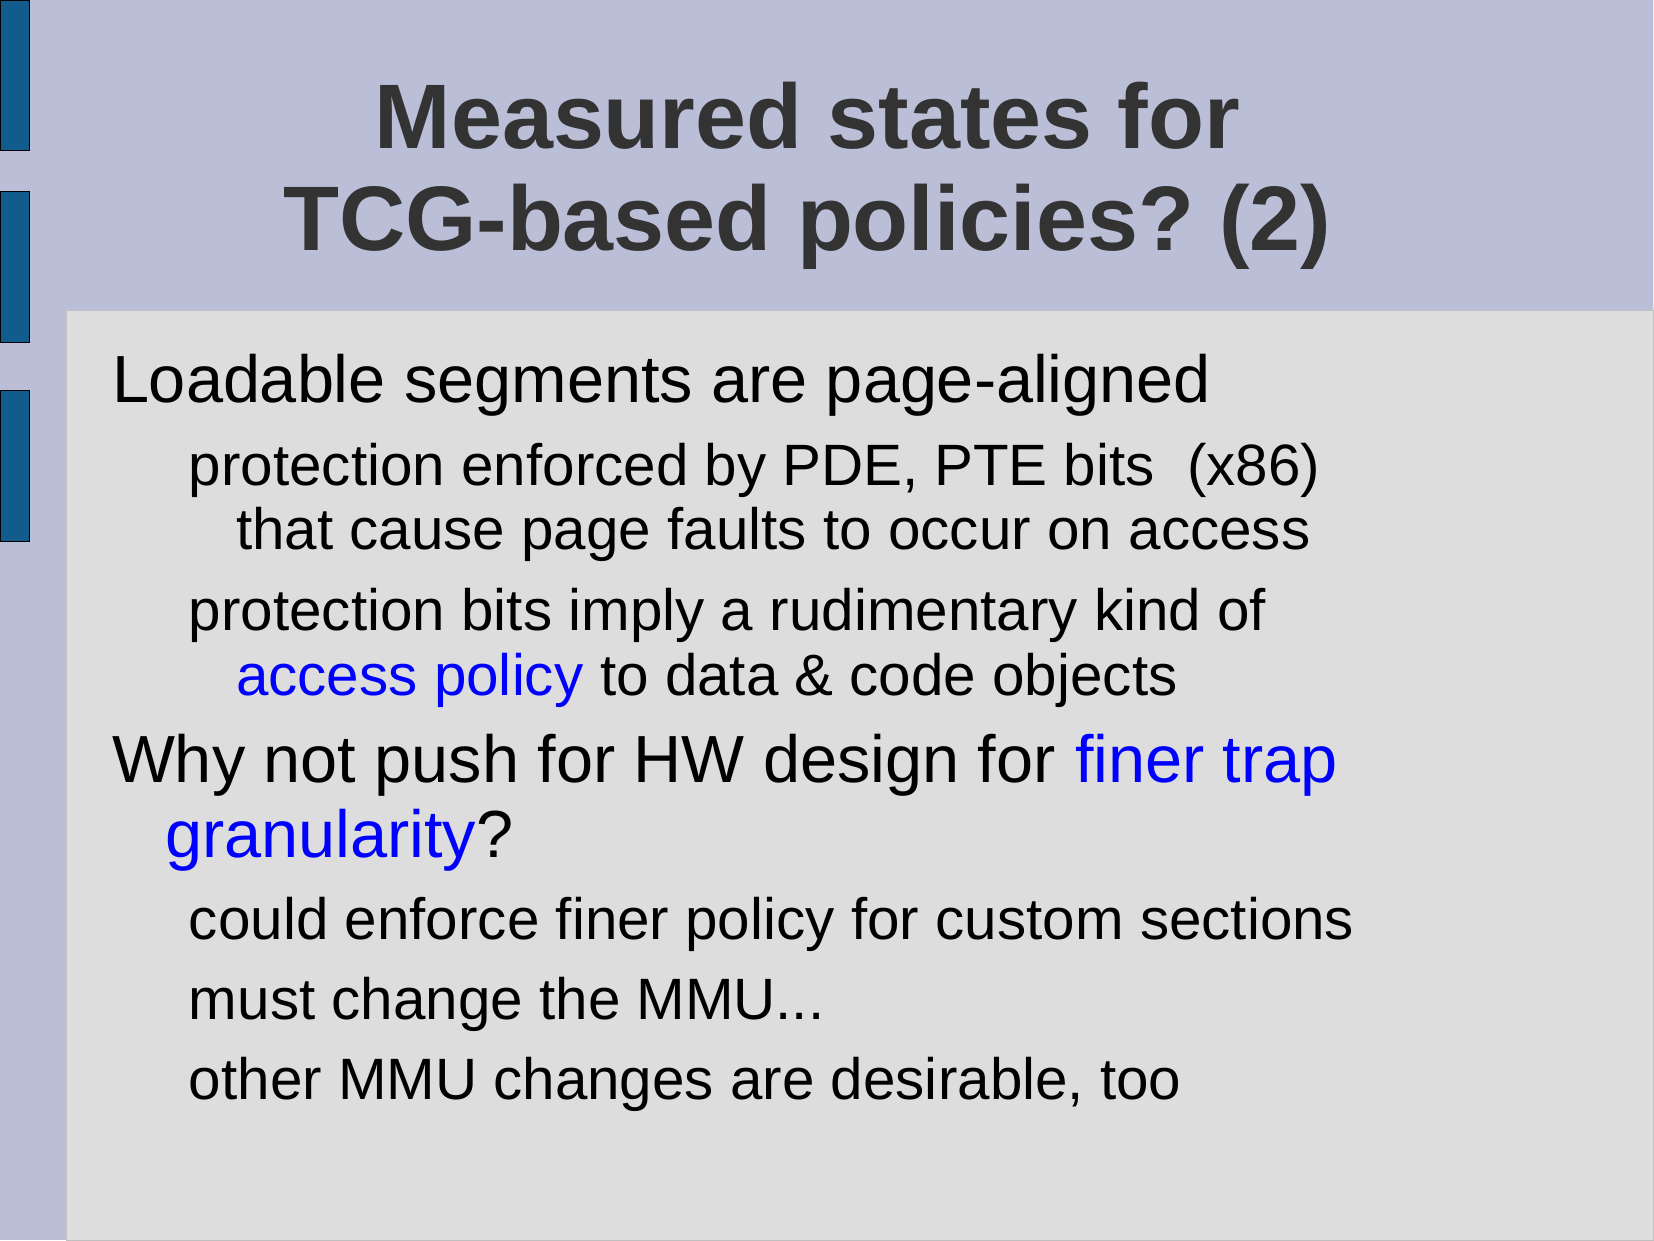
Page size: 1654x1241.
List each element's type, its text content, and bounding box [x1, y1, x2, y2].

title Measured states for TCG-based policies? (2) [114, 49, 1527, 286]
list Loadable segments are page-aligned protection enforced by PDE, PTE bits (x86) that cause page faults to occur on access protection bits imply a rudimentary kind of access policy to data & code objects Why not push for HW design for finer trap granularity? could enforce finer policy for custom sections must change the MMU... other MMU changes are desirable, too [94, 342, 1581, 1190]
